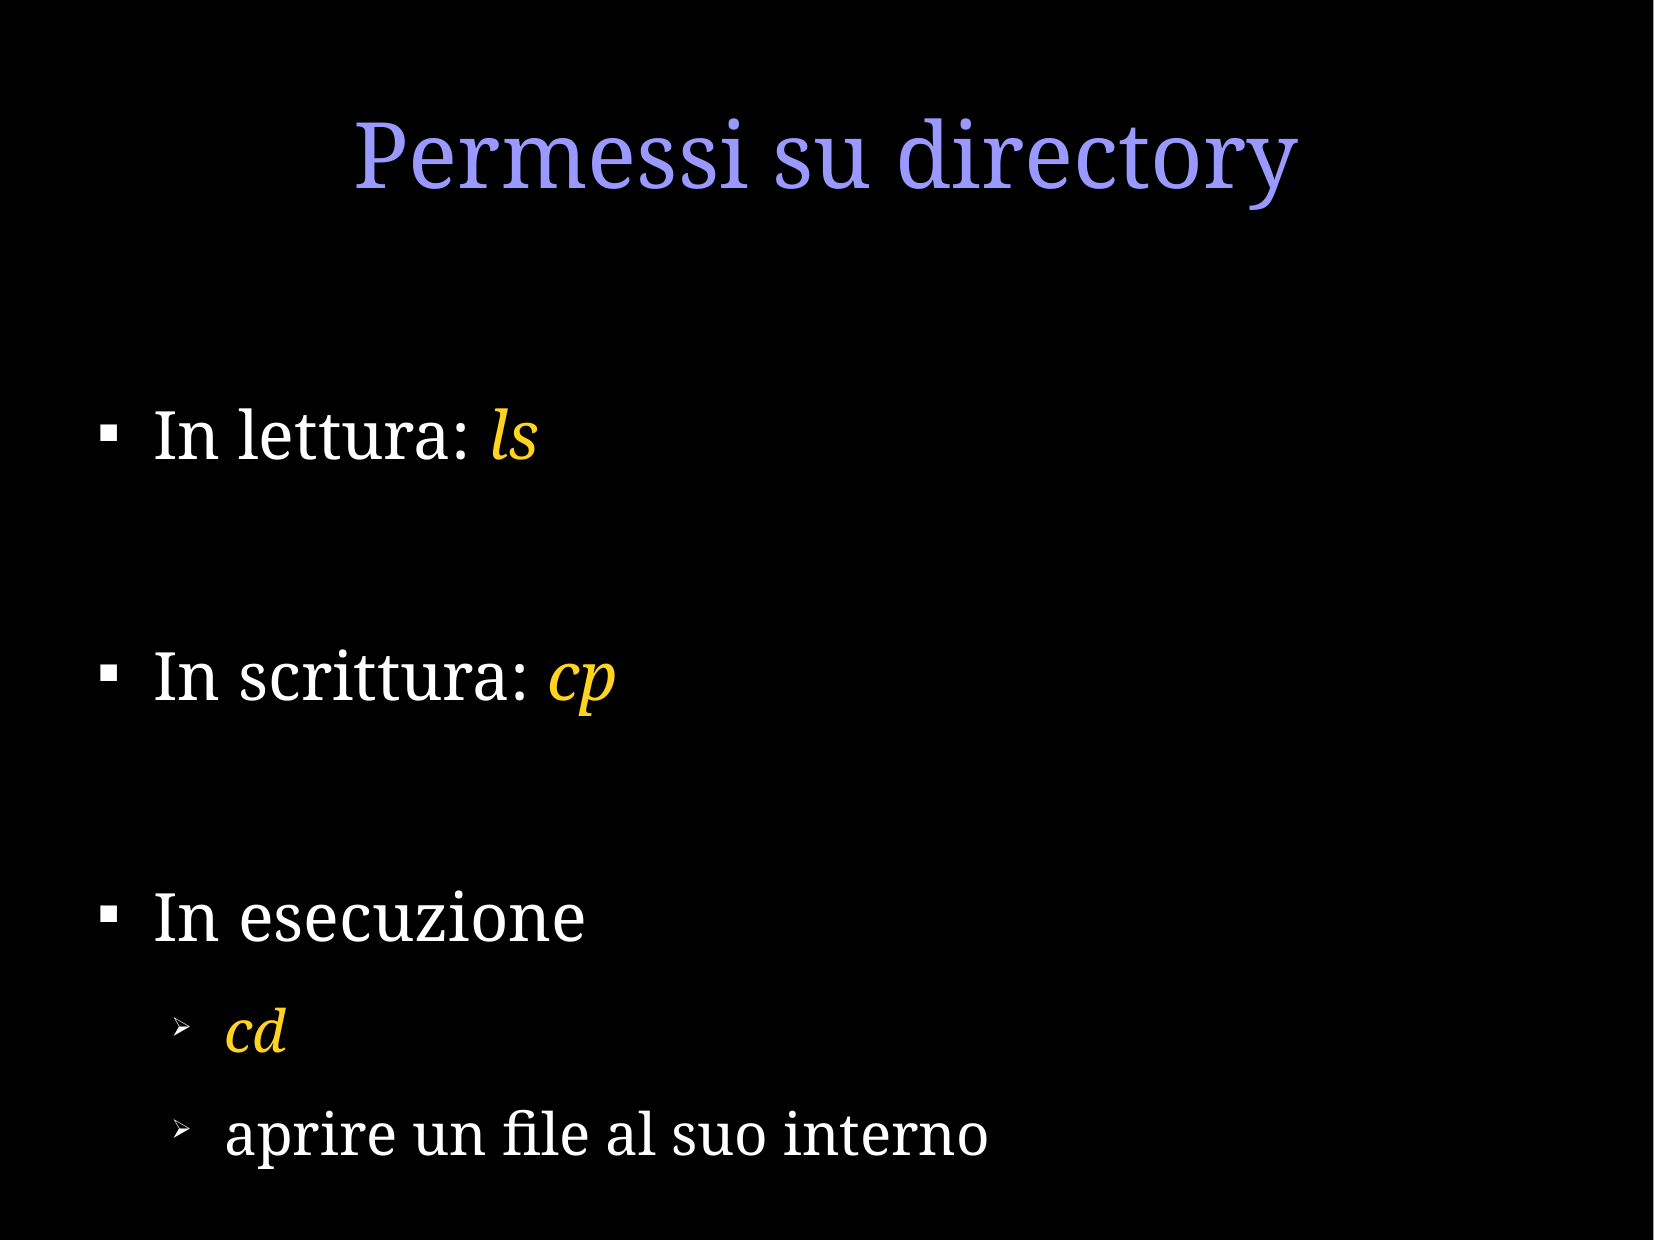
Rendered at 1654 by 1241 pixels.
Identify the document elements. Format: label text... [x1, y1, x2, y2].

title Permessi su directory [82, 49, 1571, 257]
list In lettura: ls In scrittura: cp In esecuzione cd aprire un file al suo interno [82, 284, 1571, 1089]
